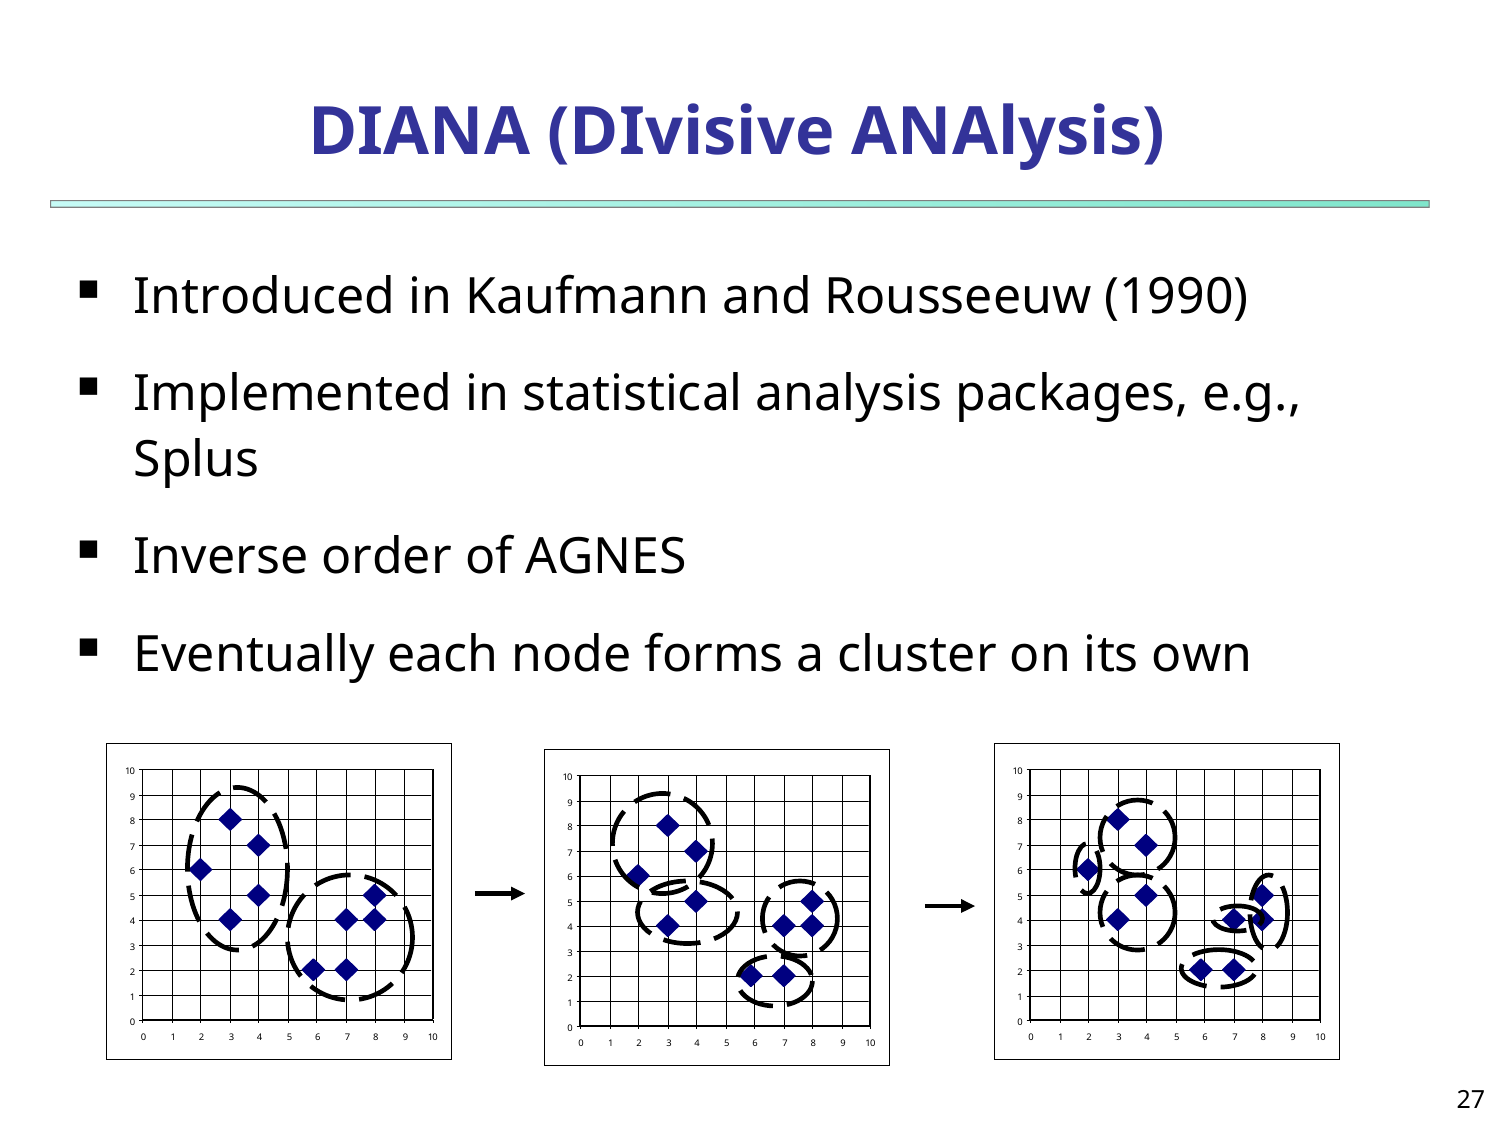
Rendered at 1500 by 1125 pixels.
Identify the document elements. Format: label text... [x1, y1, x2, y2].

chart [99, 737, 463, 1069]
text_box <number> [1187, 1062, 1500, 1125]
list Introduced in Kaufmann and Rousseeuw (1990) Implemented in statistical analysis packages, e.g., Splus Inverse order of AGNES Eventually each node forms a cluster on its own [62, 249, 1438, 688]
title DIANA (DIvisive ANAlysis) [87, 49, 1388, 175]
chart [537, 743, 901, 1075]
chart [987, 737, 1351, 1069]
